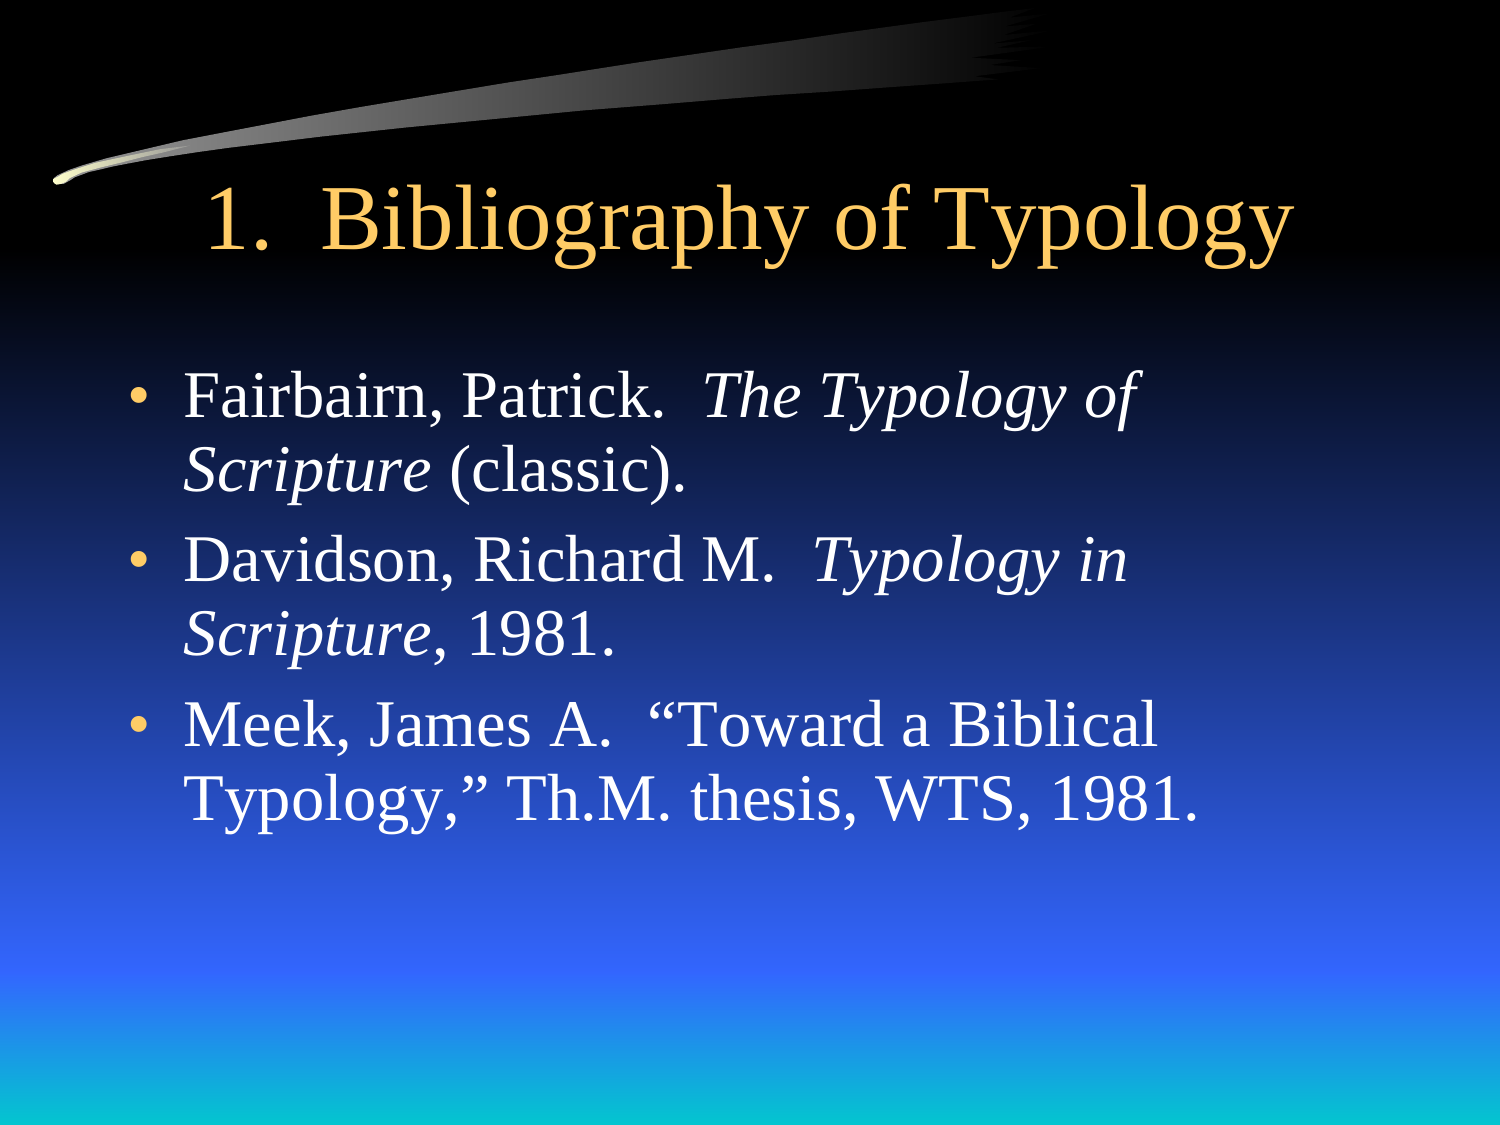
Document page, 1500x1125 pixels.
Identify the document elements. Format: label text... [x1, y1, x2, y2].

list Fairbairn, Patrick. The Typology of Scripture (classic). Davidson, Richard M. Typology in Scripture, 1981. Meek, James A. “Toward a Biblical Typology,” Th.M. thesis, WTS, 1981. [112, 350, 1388, 1026]
title 1. Bibliography of Typology [112, 124, 1388, 313]
